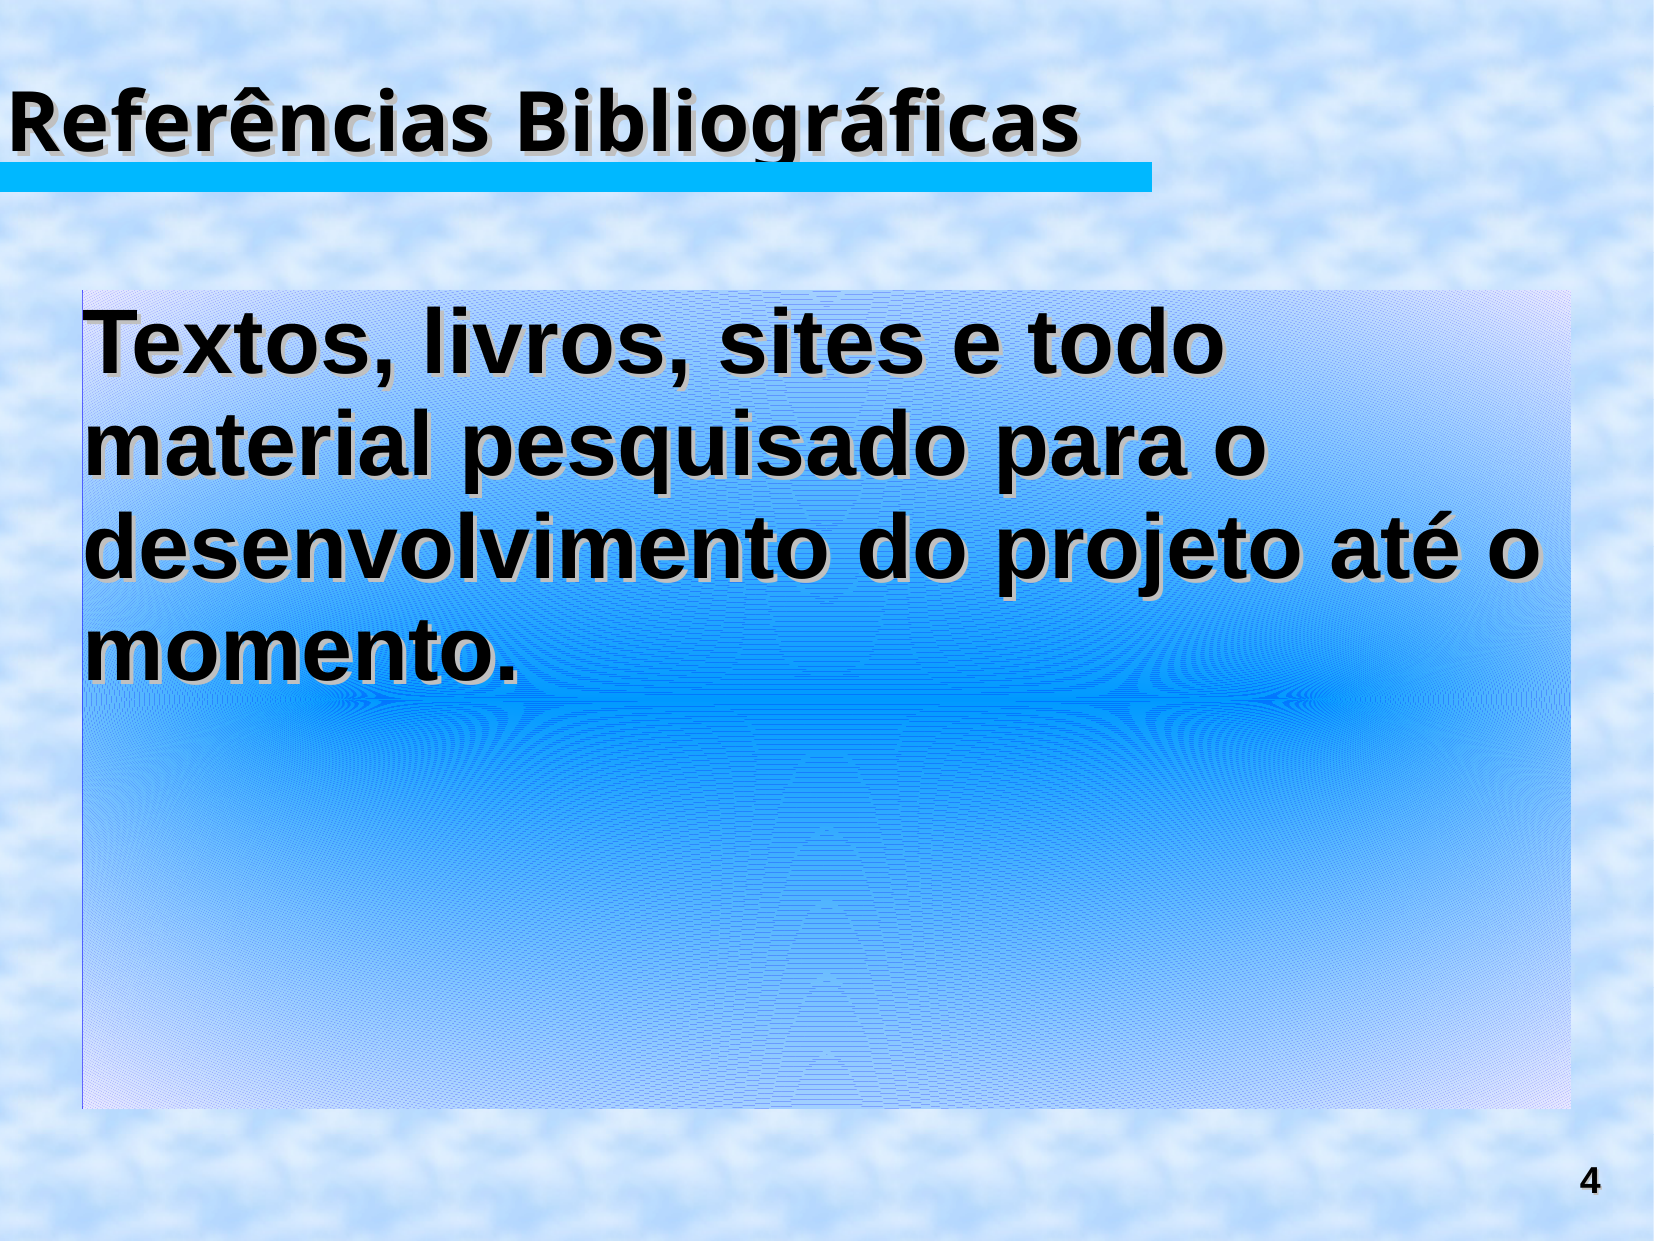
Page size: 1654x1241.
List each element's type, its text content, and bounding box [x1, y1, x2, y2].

list Textos, livros, sites e todo material pesquisado para o desenvolvimento do projeto até o momento. [82, 290, 1571, 1109]
text_box <número> [1564, 1152, 1625, 1211]
title Referências Bibliográficas [5, 5, 1548, 233]
picture [0, 0, 1654, 1241]
